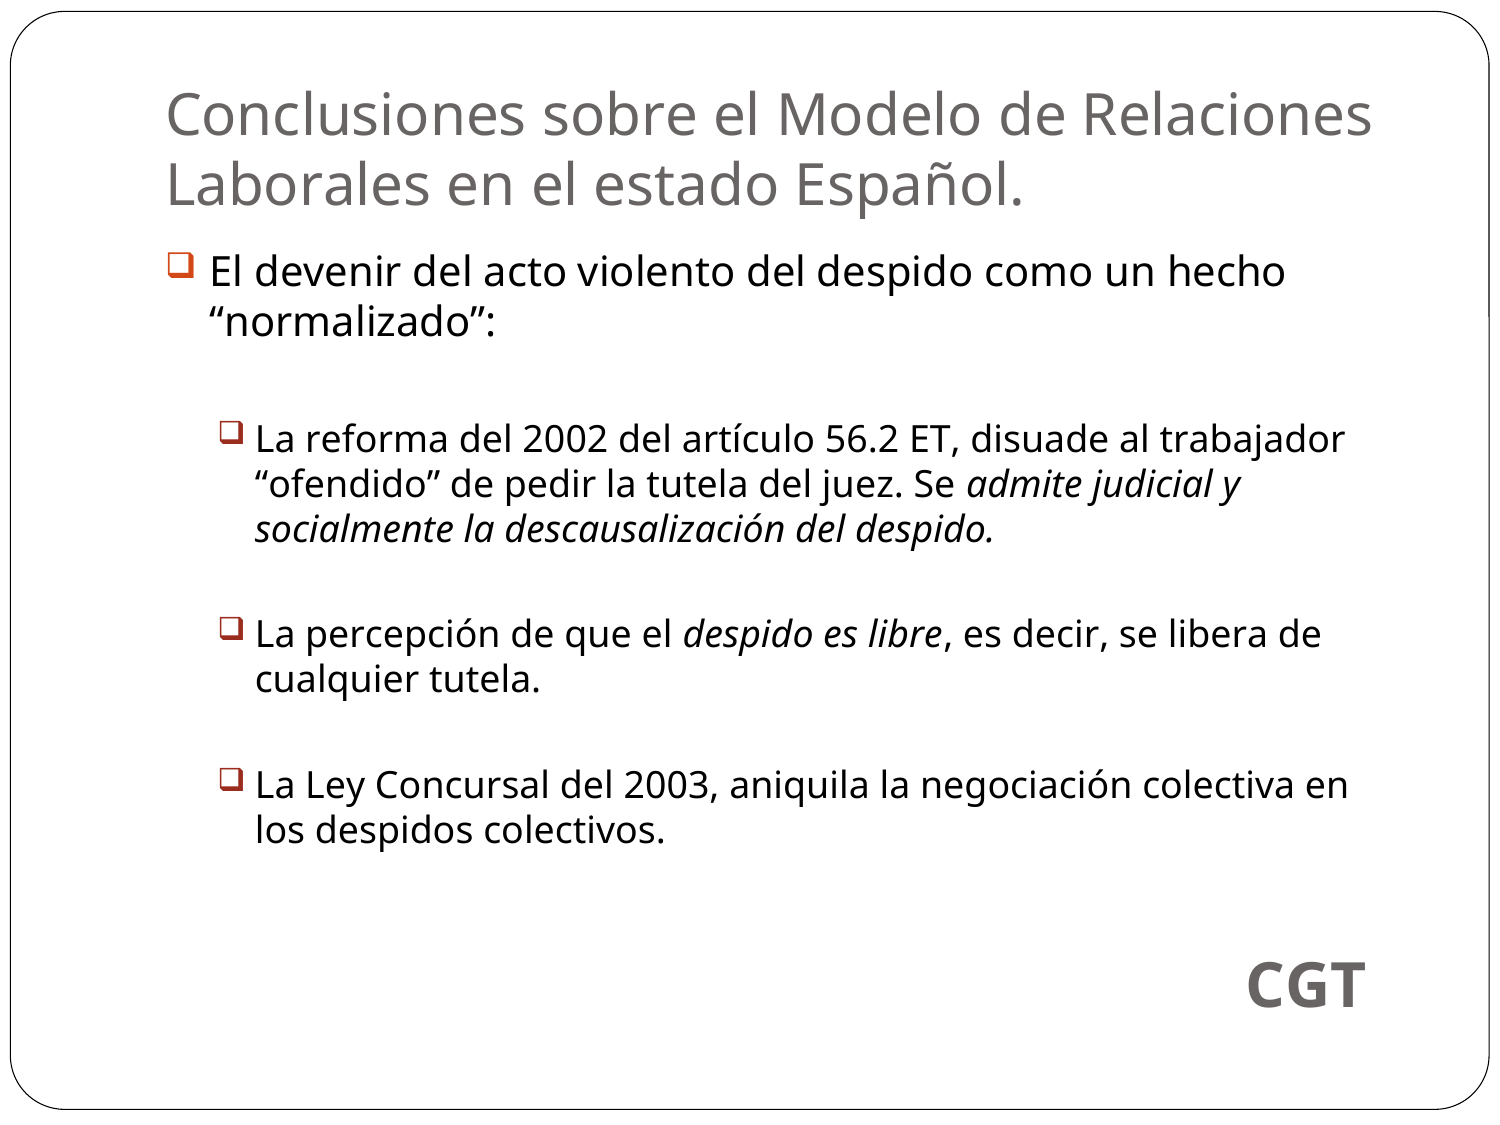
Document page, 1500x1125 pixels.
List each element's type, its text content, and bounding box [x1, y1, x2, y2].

title Conclusiones sobre el Modelo de Relaciones Laborales en el estado Español. [150, 0, 1426, 233]
list El devenir del acto violento del despido como un hecho “normalizado”: La reforma del 2002 del artículo 56.2 ET, disuade al trabajador “ofendido” de pedir la tutela del juez. Se admite judicial y socialmente la descausalización del despido. La percepción de que el despido es libre, es decir, se libera de cualquier tutela. La Ley Concursal del 2003, aniquila la negociación colectiva en los despidos colectivos. [150, 237, 1426, 988]
text_box CGT [1230, 937, 1500, 1028]
